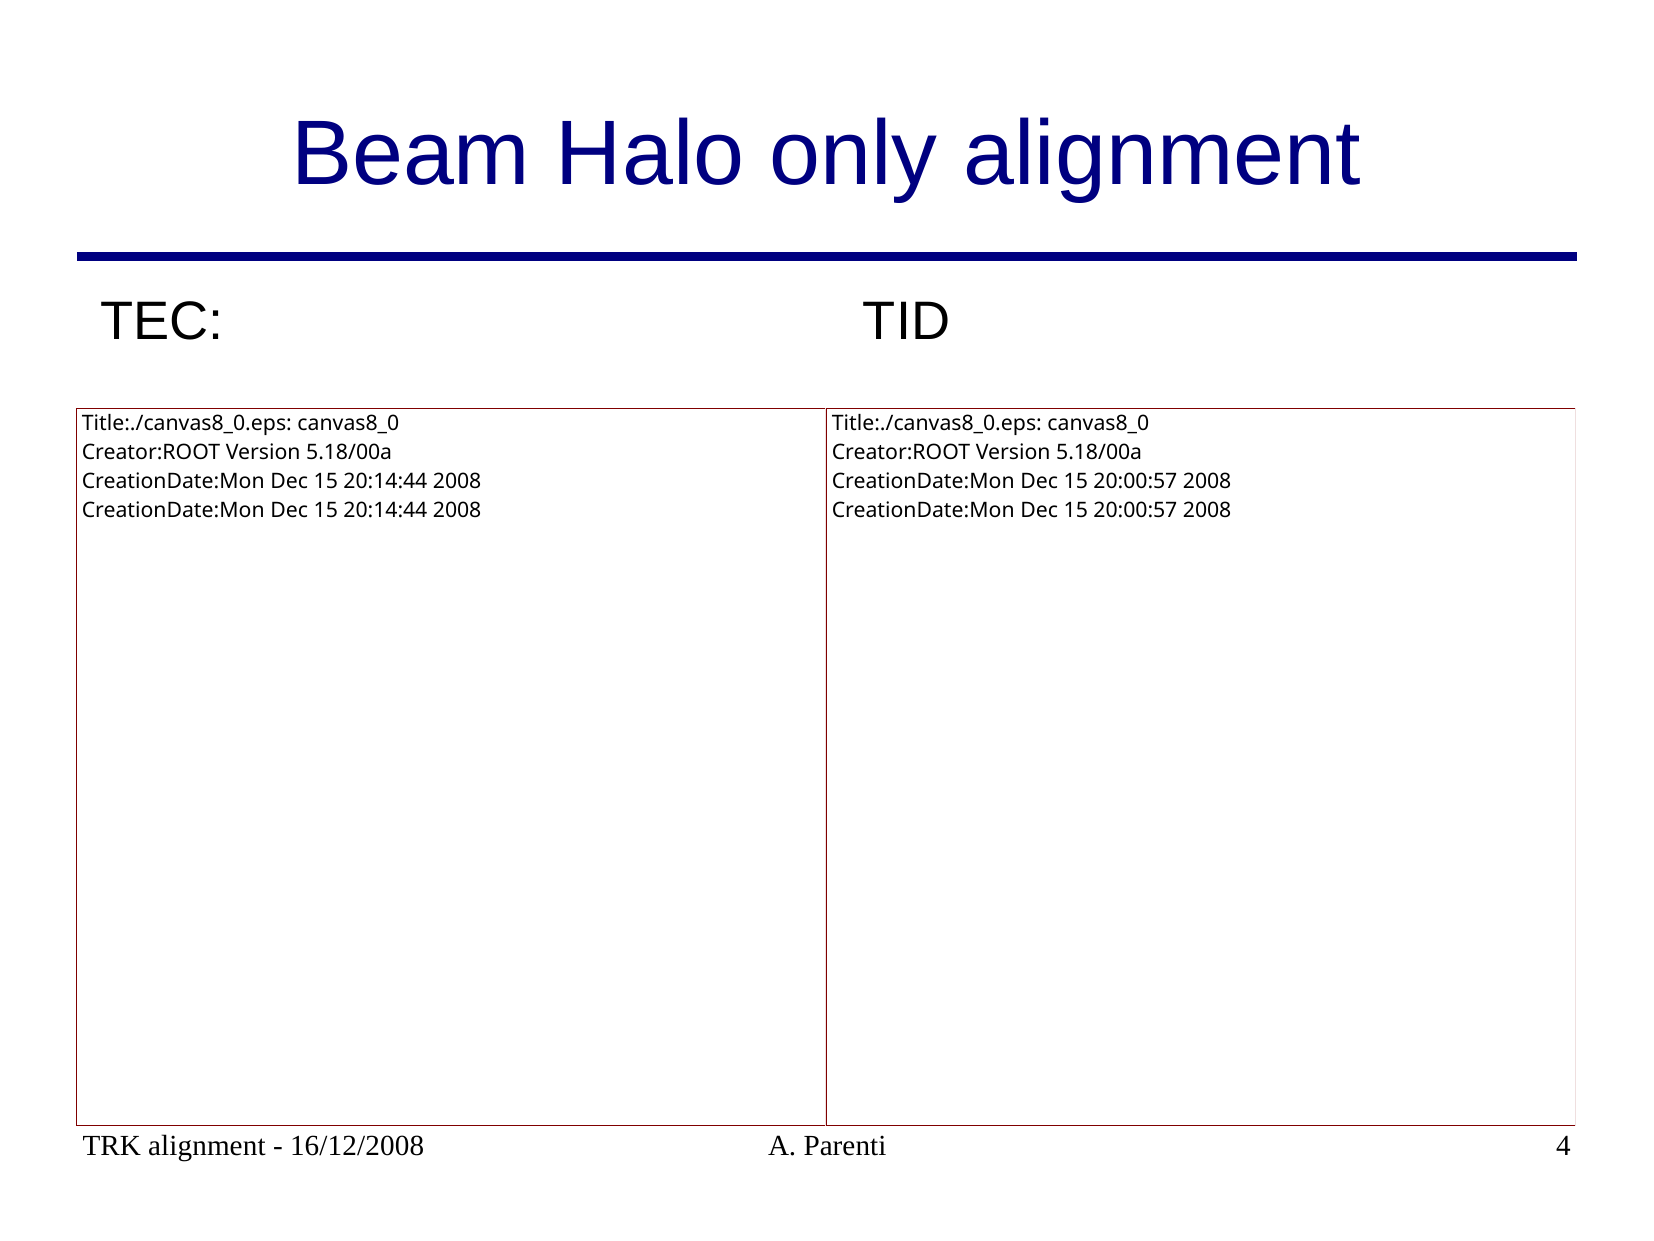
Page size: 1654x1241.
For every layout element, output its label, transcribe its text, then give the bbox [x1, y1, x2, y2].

list TEC: [82, 290, 809, 406]
title Beam Halo only alignment [82, 49, 1571, 257]
list TID [845, 290, 1572, 1094]
picture [75, 406, 1576, 1126]
